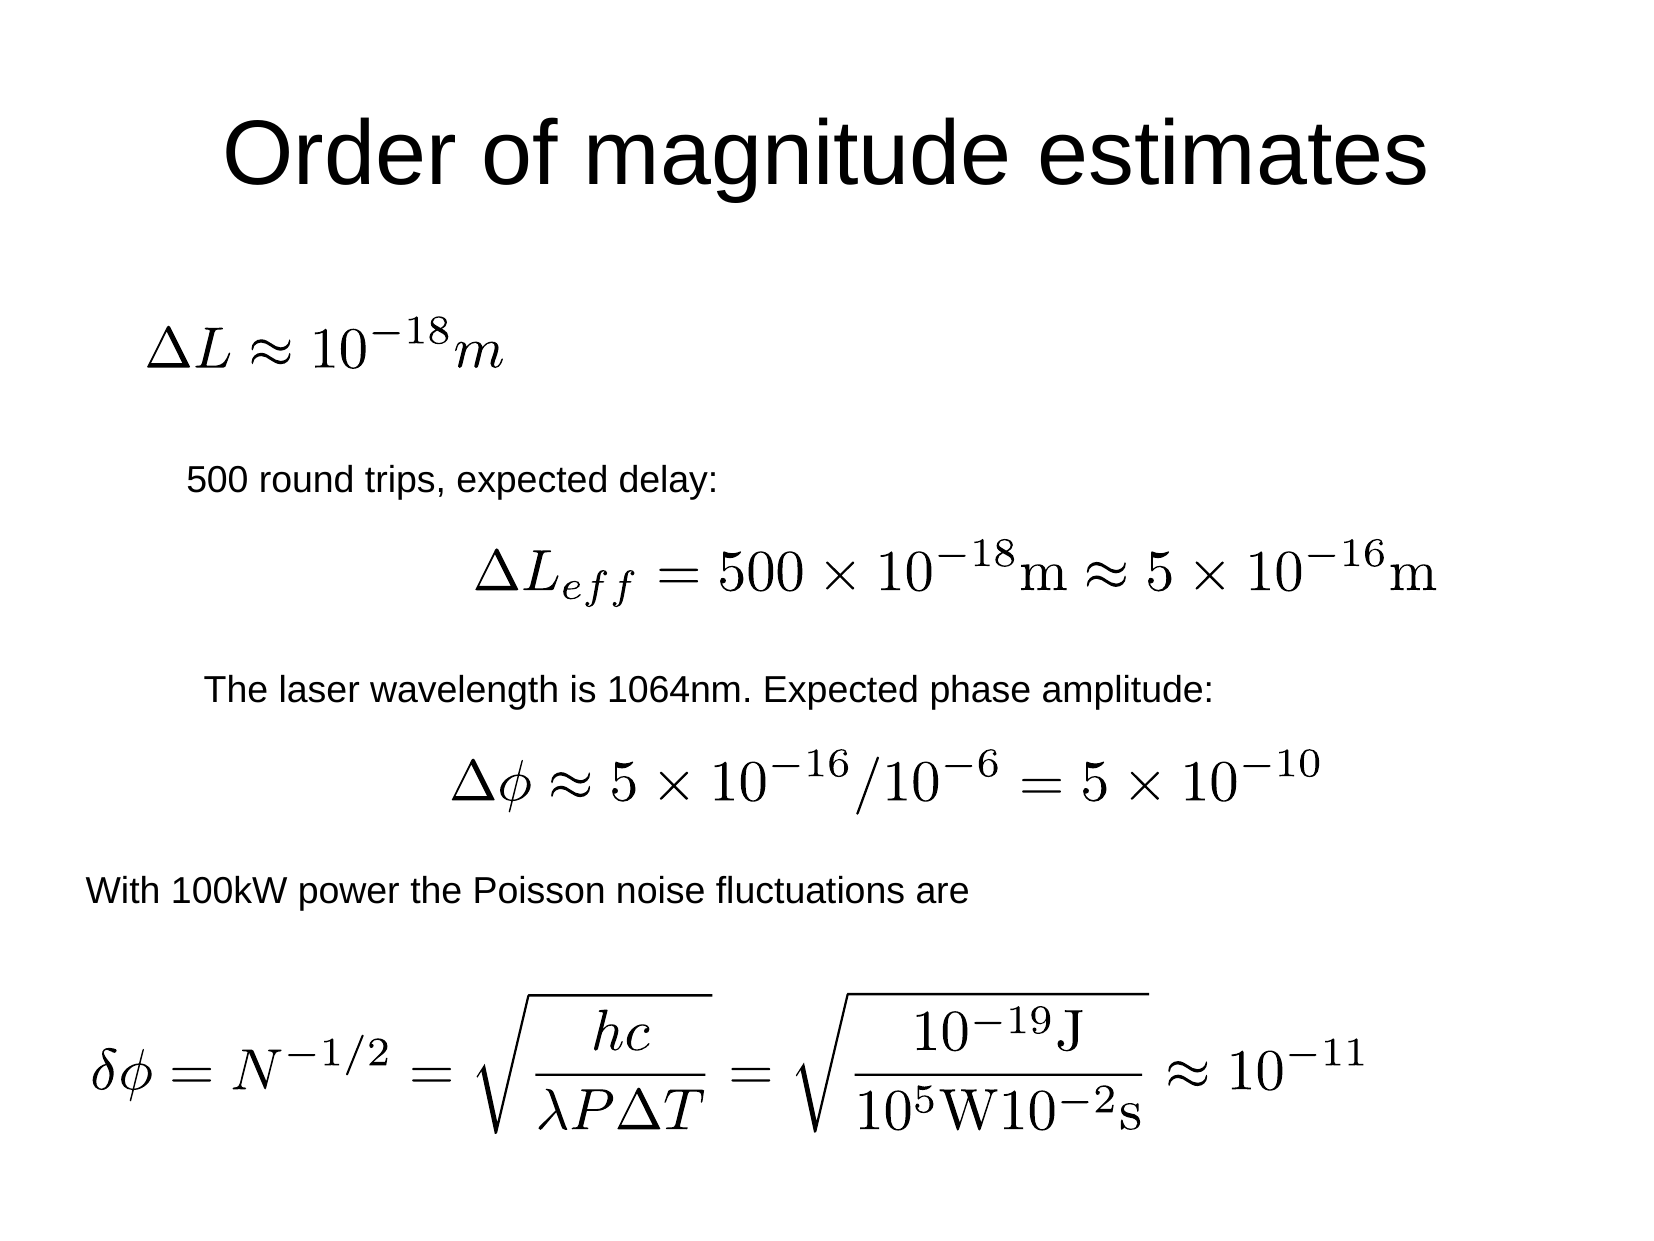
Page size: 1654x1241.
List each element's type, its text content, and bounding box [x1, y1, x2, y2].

text_box [144, 316, 505, 369]
text_box [448, 749, 1322, 815]
text_box [472, 538, 1438, 608]
text_box [90, 992, 1368, 1134]
text_box 500 round trips, expected delay: [171, 451, 745, 508]
text_box The laser wavelength is 1064nm. Expected phase amplitude: [188, 661, 1230, 719]
title Order of magnitude estimates [82, 49, 1571, 257]
text_box With 100kW power the Poisson noise fluctuations are [70, 862, 985, 920]
